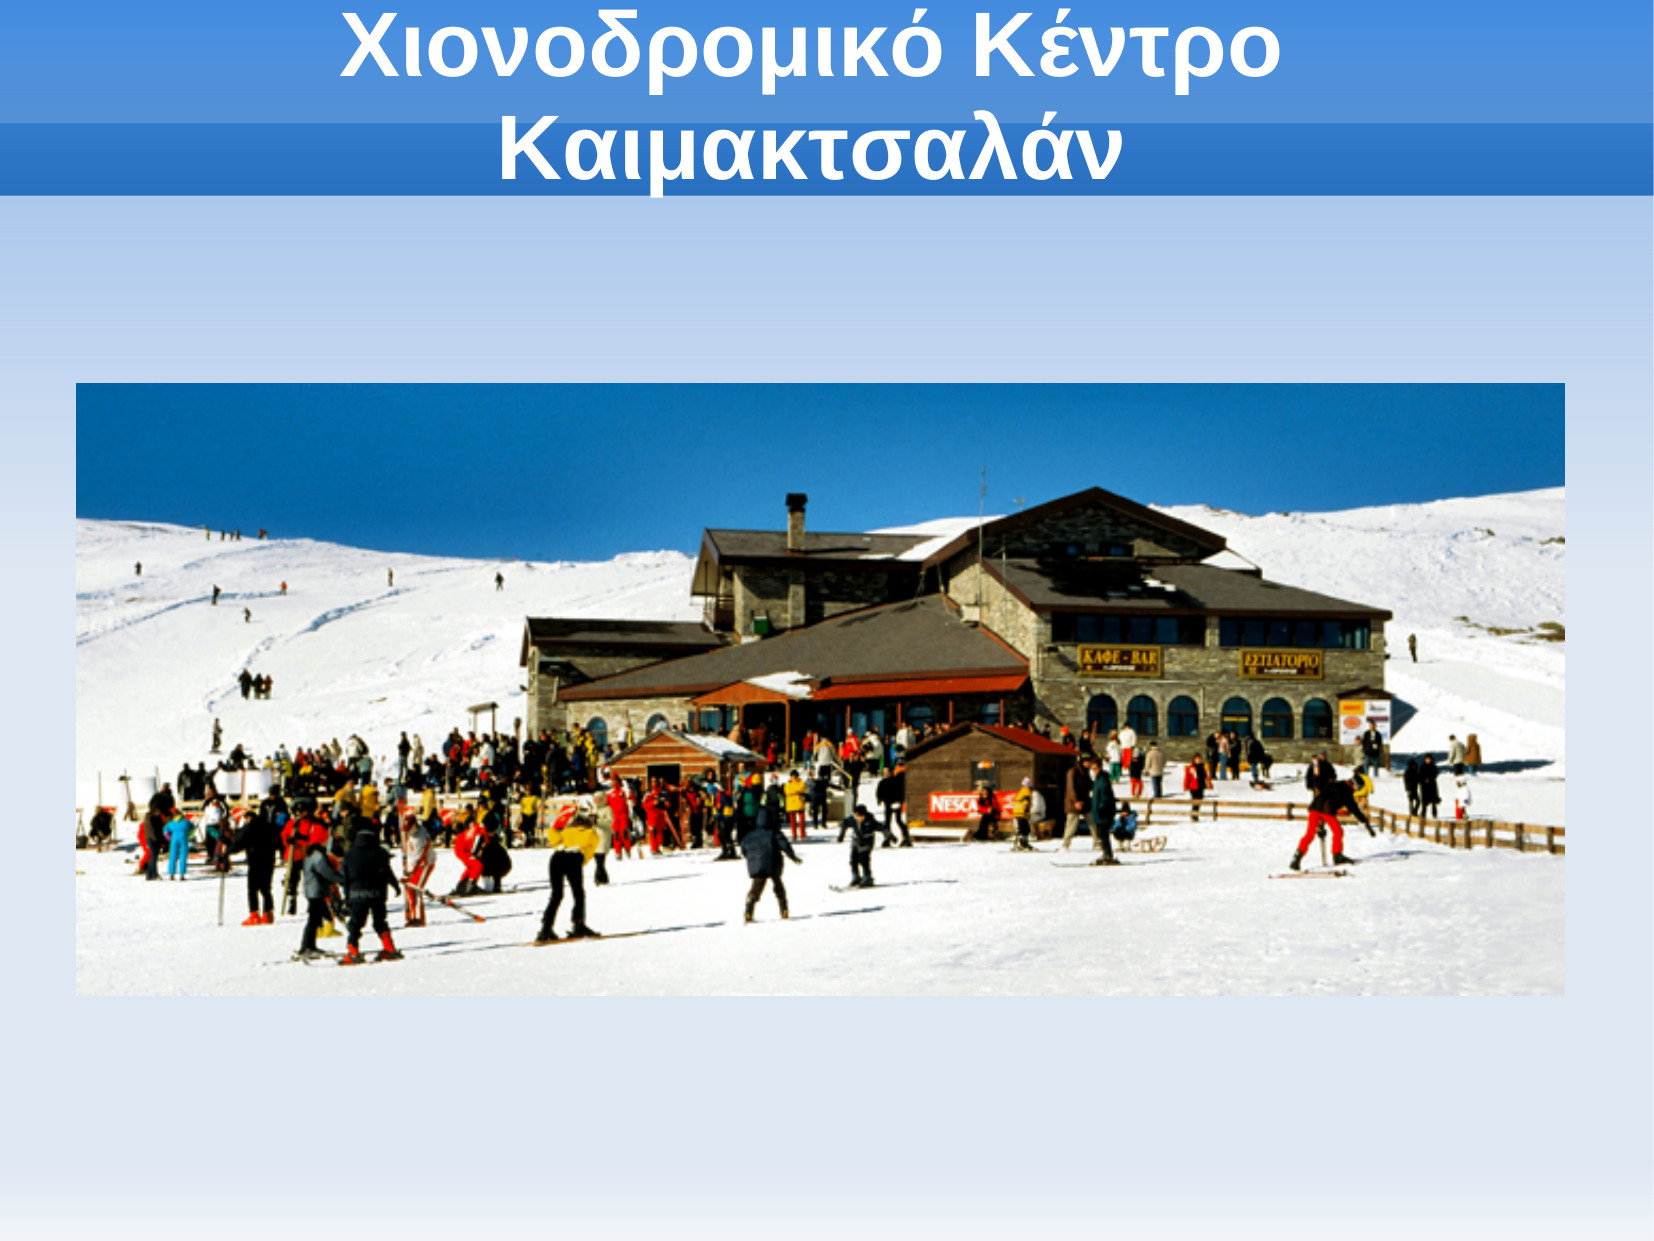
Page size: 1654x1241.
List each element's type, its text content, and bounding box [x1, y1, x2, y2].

picture [0, 0, 1654, 1241]
title Χιονοδρομικό Κέντρο Καιμακτσαλάν [88, 0, 1536, 302]
